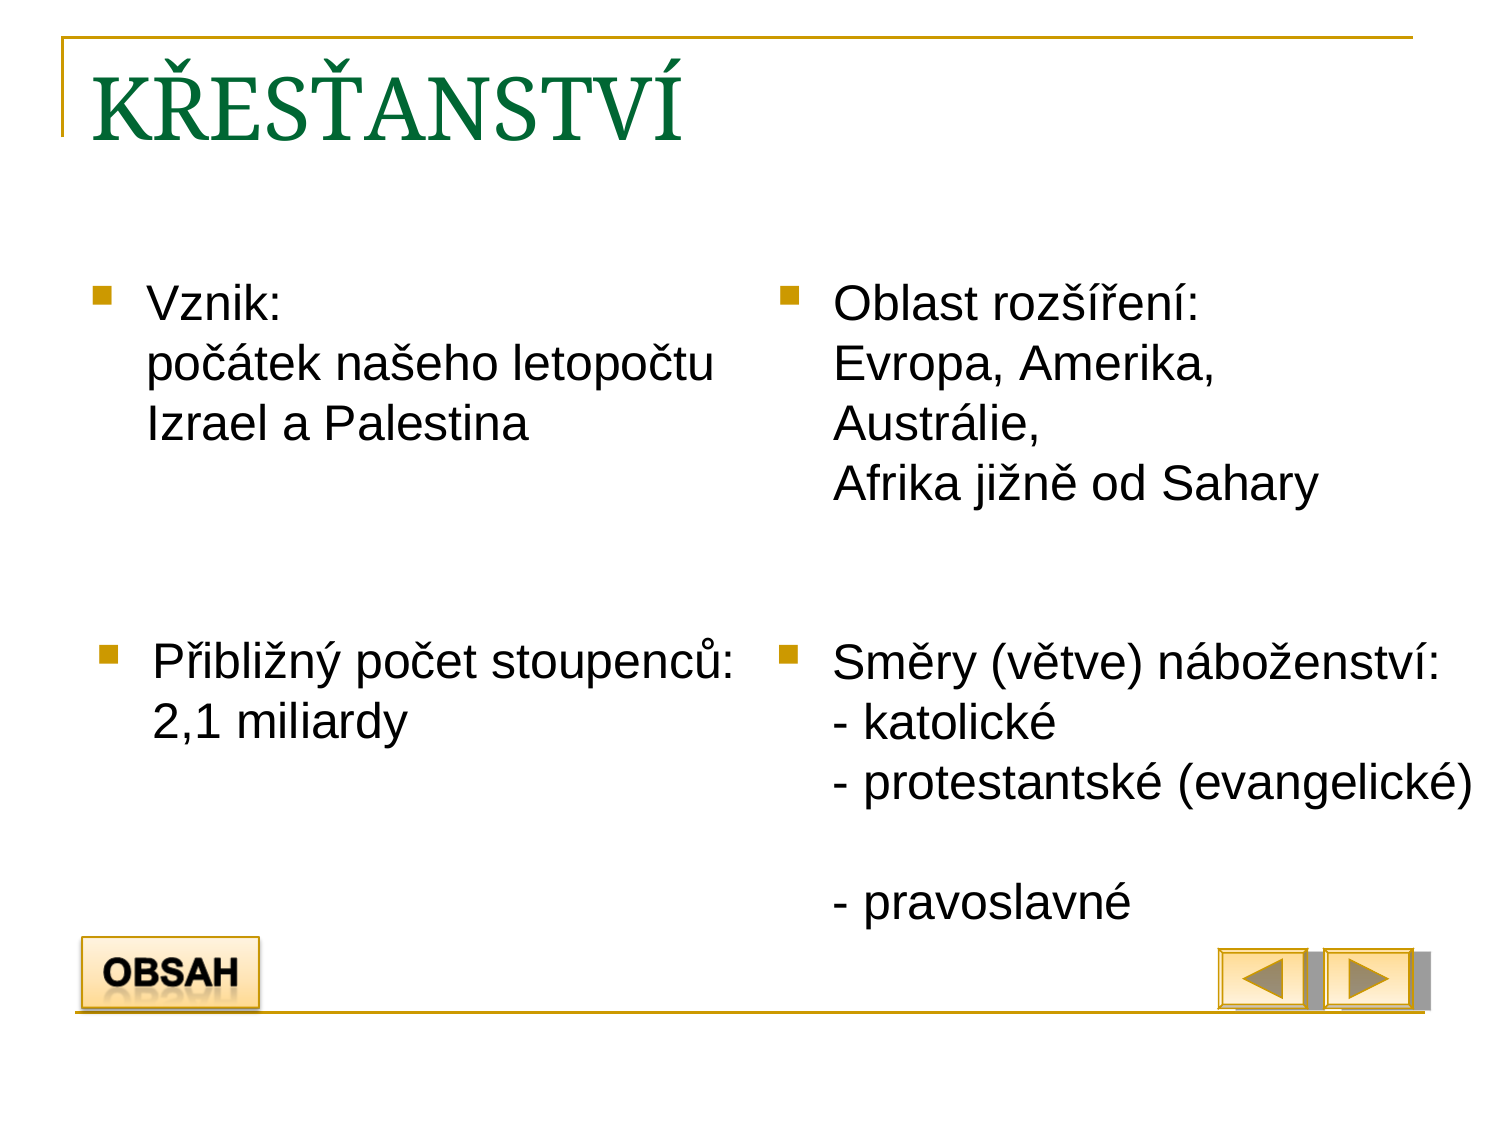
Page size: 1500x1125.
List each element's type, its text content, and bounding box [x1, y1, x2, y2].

text_box [1325, 949, 1413, 1009]
text_box Přibližný počet stoupenců: 2,1 miliardy [81, 621, 761, 957]
list Vznik: počátek našeho letopočtu Izrael a Palestina [75, 262, 738, 598]
list Oblast rozšíření: Evropa, Amerika, Austrálie, Afrika jižně od Sahary [762, 262, 1426, 563]
text_box Směry (větve) náboženství: - katolické - protestantské (evangelické) - pravoslavné [761, 621, 1500, 958]
picture [69, 931, 272, 1051]
title KŘESŤANSTVÍ [75, 45, 1426, 233]
text_box [1220, 949, 1308, 1009]
